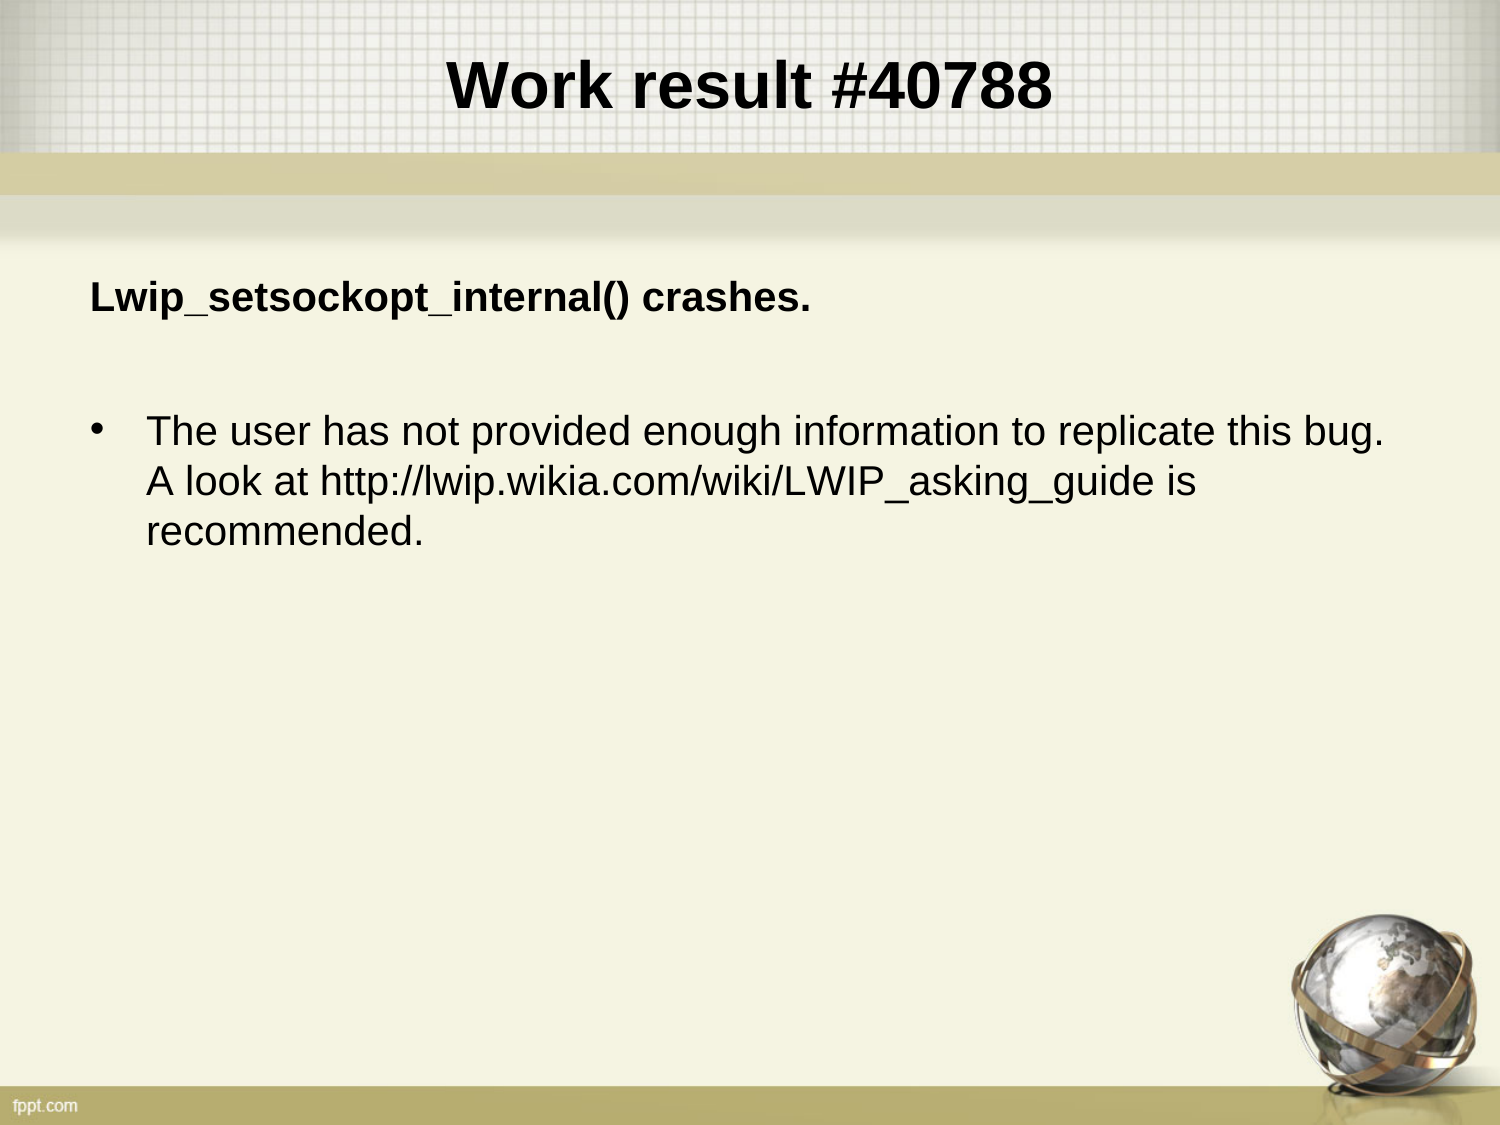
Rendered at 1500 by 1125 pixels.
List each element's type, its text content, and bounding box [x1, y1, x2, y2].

title Work result #40788 [75, 21, 1426, 142]
list Lwip_setsockopt_internal() crashes. The user has not provided enough information to replicate this bug. A look at http://lwip.wikia.com/wiki/LWIP_asking_guide is recommended. [75, 262, 1426, 1051]
picture [0, 0, 1500, 1125]
